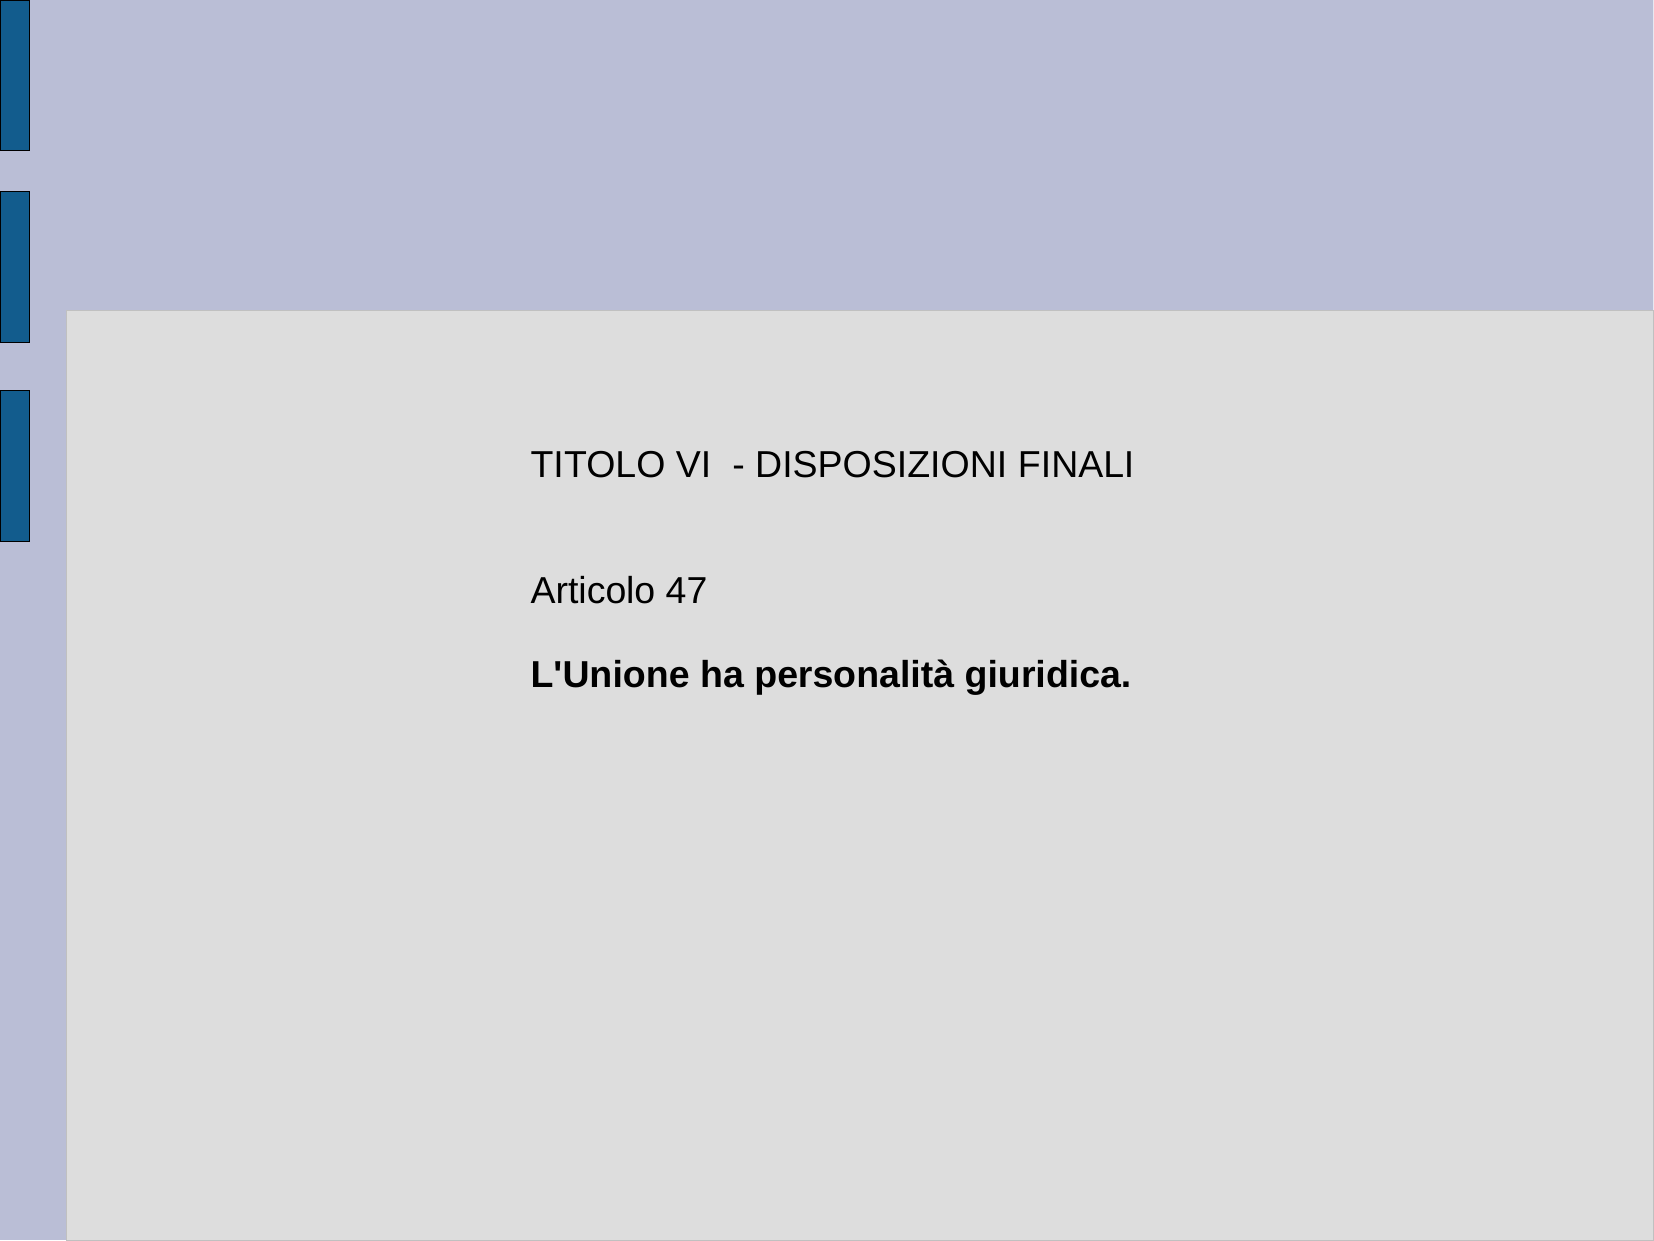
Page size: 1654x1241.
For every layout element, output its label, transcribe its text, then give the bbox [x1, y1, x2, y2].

text_box TITOLO VI - DISPOSIZIONI FINALI Articolo 47 L'Unione ha personalità giuridica. [515, 436, 1151, 798]
